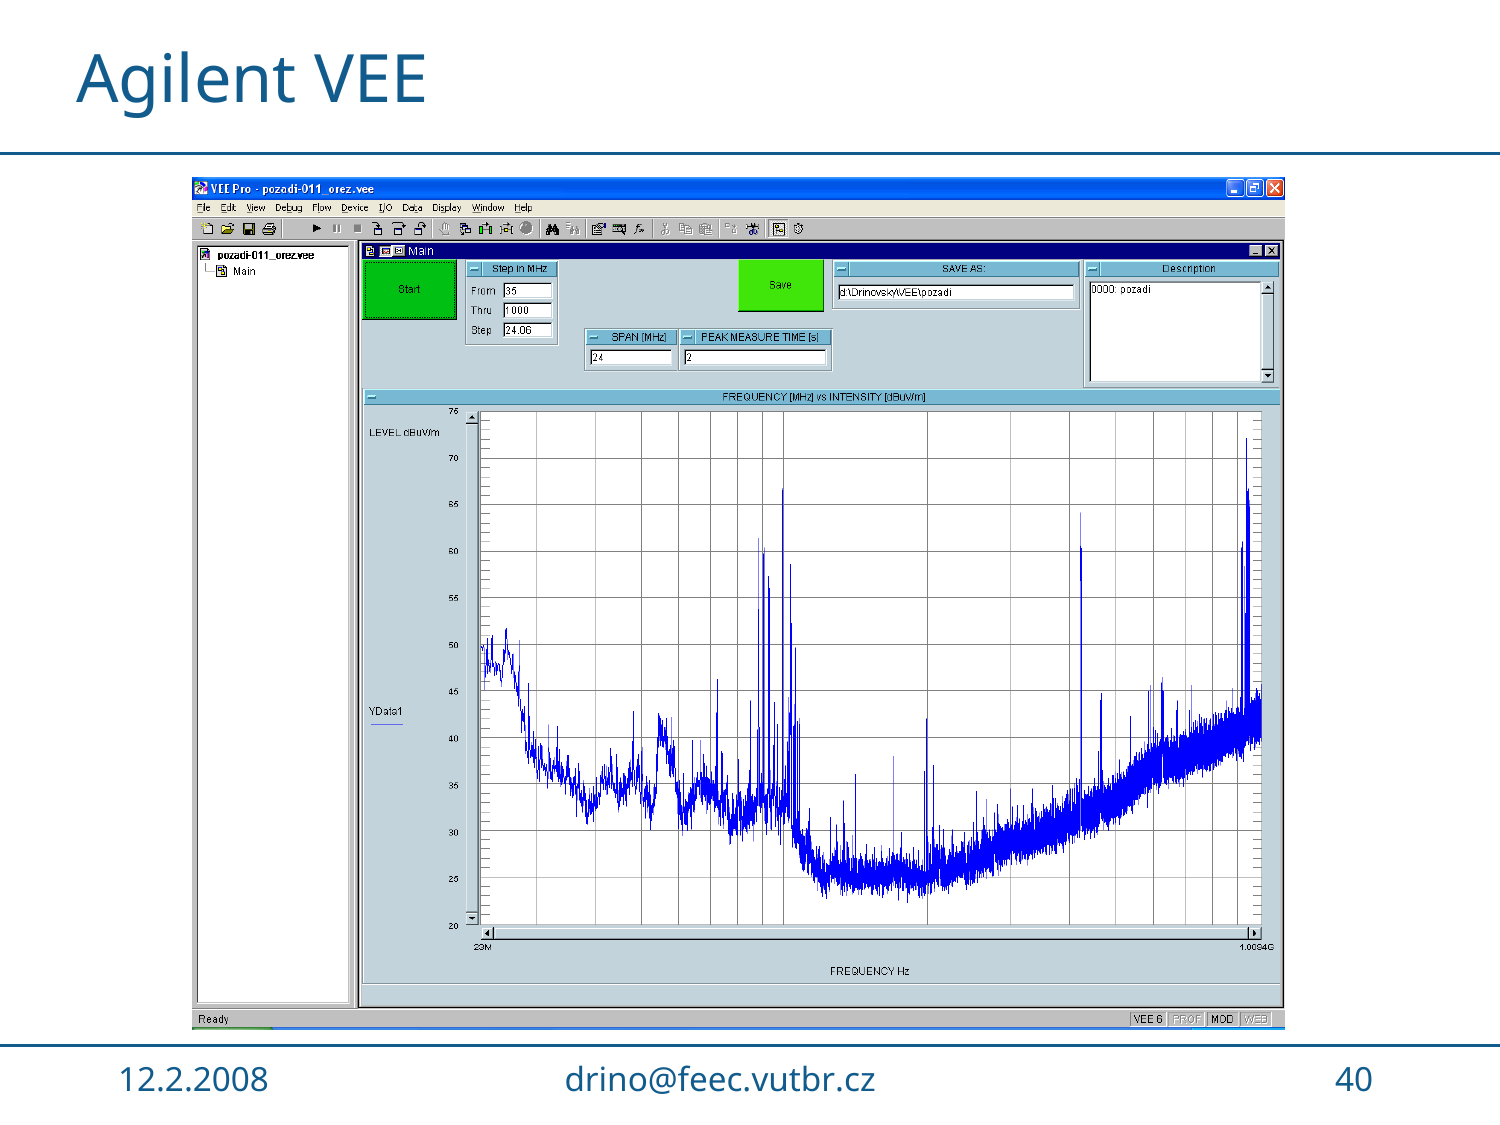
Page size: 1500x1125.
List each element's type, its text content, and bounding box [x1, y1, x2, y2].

text_box drino@feec.vutbr.cz [454, 1049, 987, 1125]
text_box 1 [1075, 1049, 1388, 1125]
title Agilent VEE [0, 0, 1500, 152]
picture [192, 177, 1285, 1030]
text_box 12.2.2008 [103, 1049, 432, 1125]
